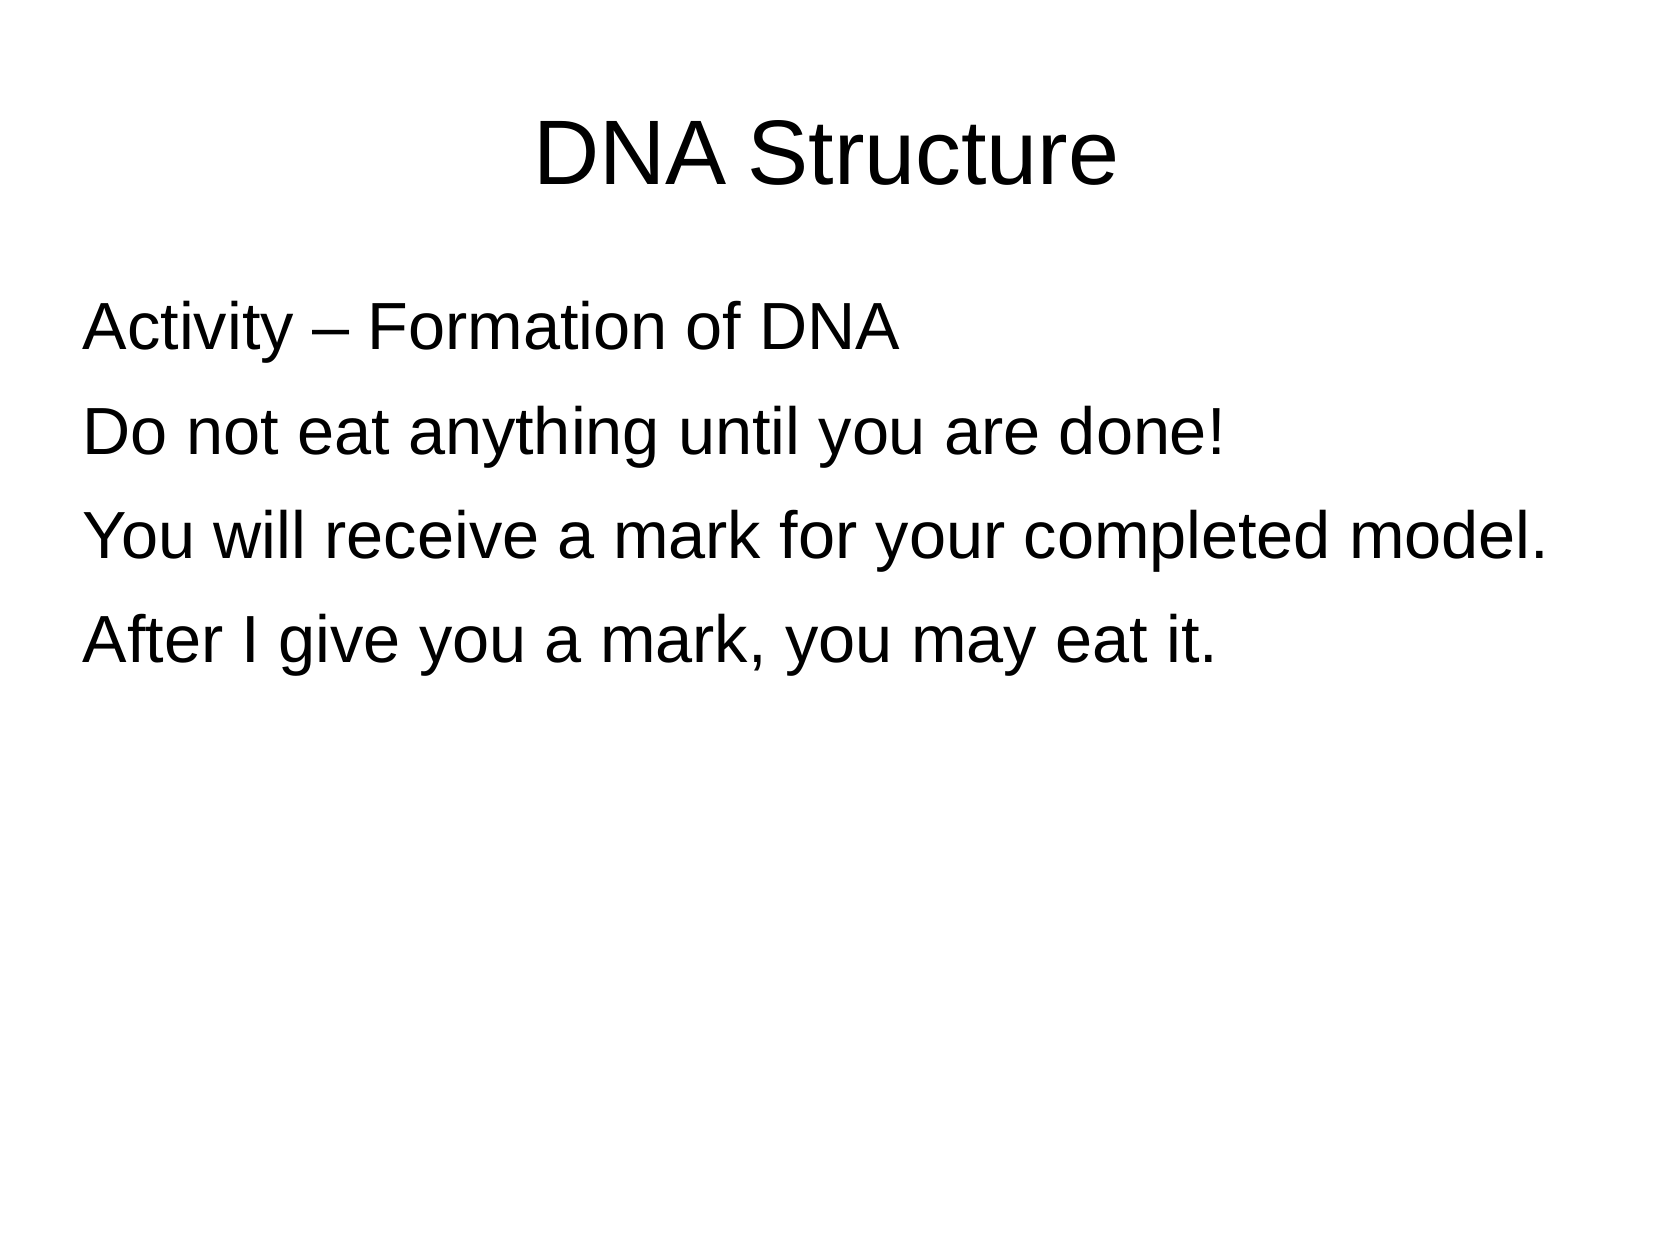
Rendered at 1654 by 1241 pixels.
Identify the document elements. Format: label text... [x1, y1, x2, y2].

list Activity – Formation of DNA Do not eat anything until you are done! You will receive a mark for your completed model. After I give you a mark, you may eat it. [82, 289, 1571, 1212]
title DNA Structure [82, 49, 1571, 257]
